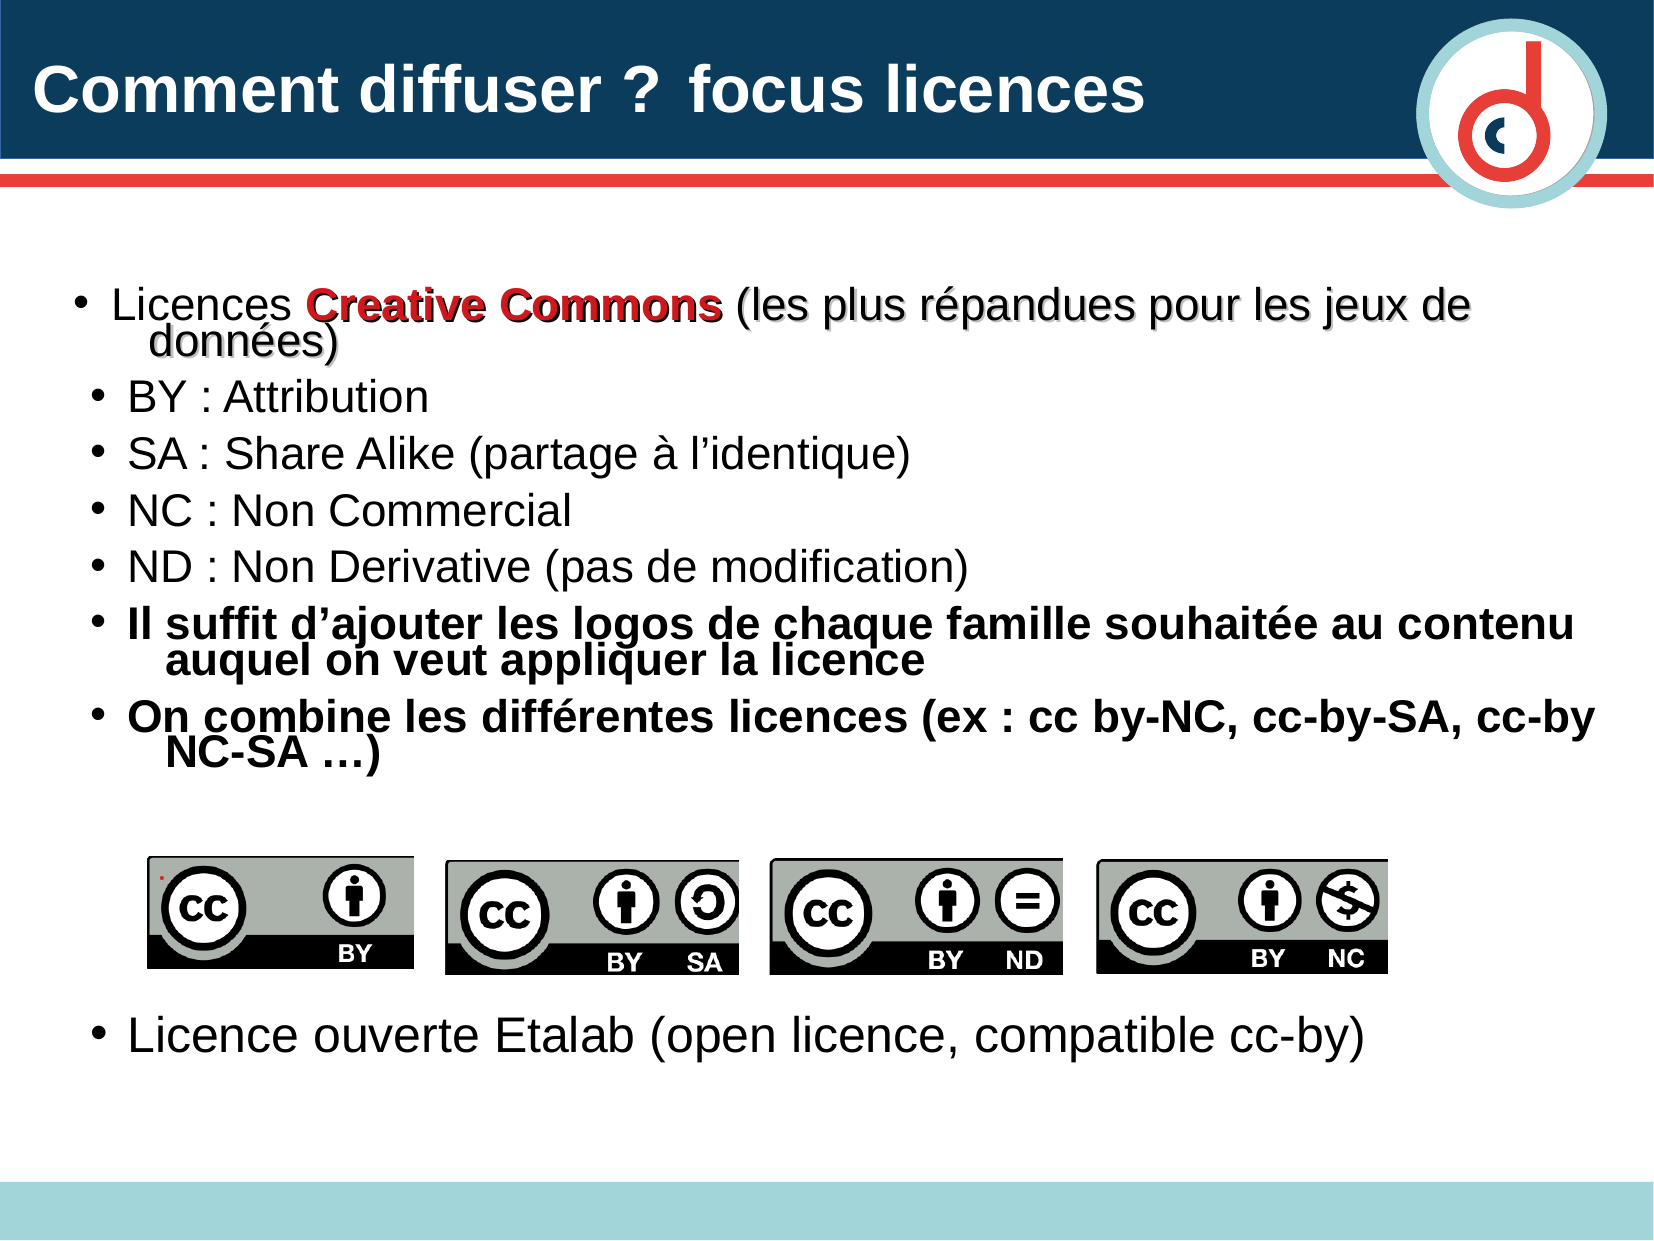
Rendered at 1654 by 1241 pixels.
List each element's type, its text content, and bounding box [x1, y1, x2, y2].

picture [1092, 856, 1388, 975]
picture [442, 860, 739, 975]
title Comment diffuser ? focus licences [17, 11, 1412, 159]
picture [767, 858, 1063, 975]
picture [147, 856, 414, 974]
text_box Licences Creative Commons (les plus répandues pour les jeux de données) BY : Attribution SA : Share Alike (partage à l’identique) NC : Non Commercial ND : Non Derivative (pas de modification) Il suffit d’ajouter les logos de chaque famille souhaitée au contenu auquel on veut appliquer la licence On combine les différentes licences (ex : cc by-NC, cc-by-SA, cc-by NC-SA …) Licence ouverte Etalab (open licence, compatible cc-by) [59, 211, 1625, 1152]
